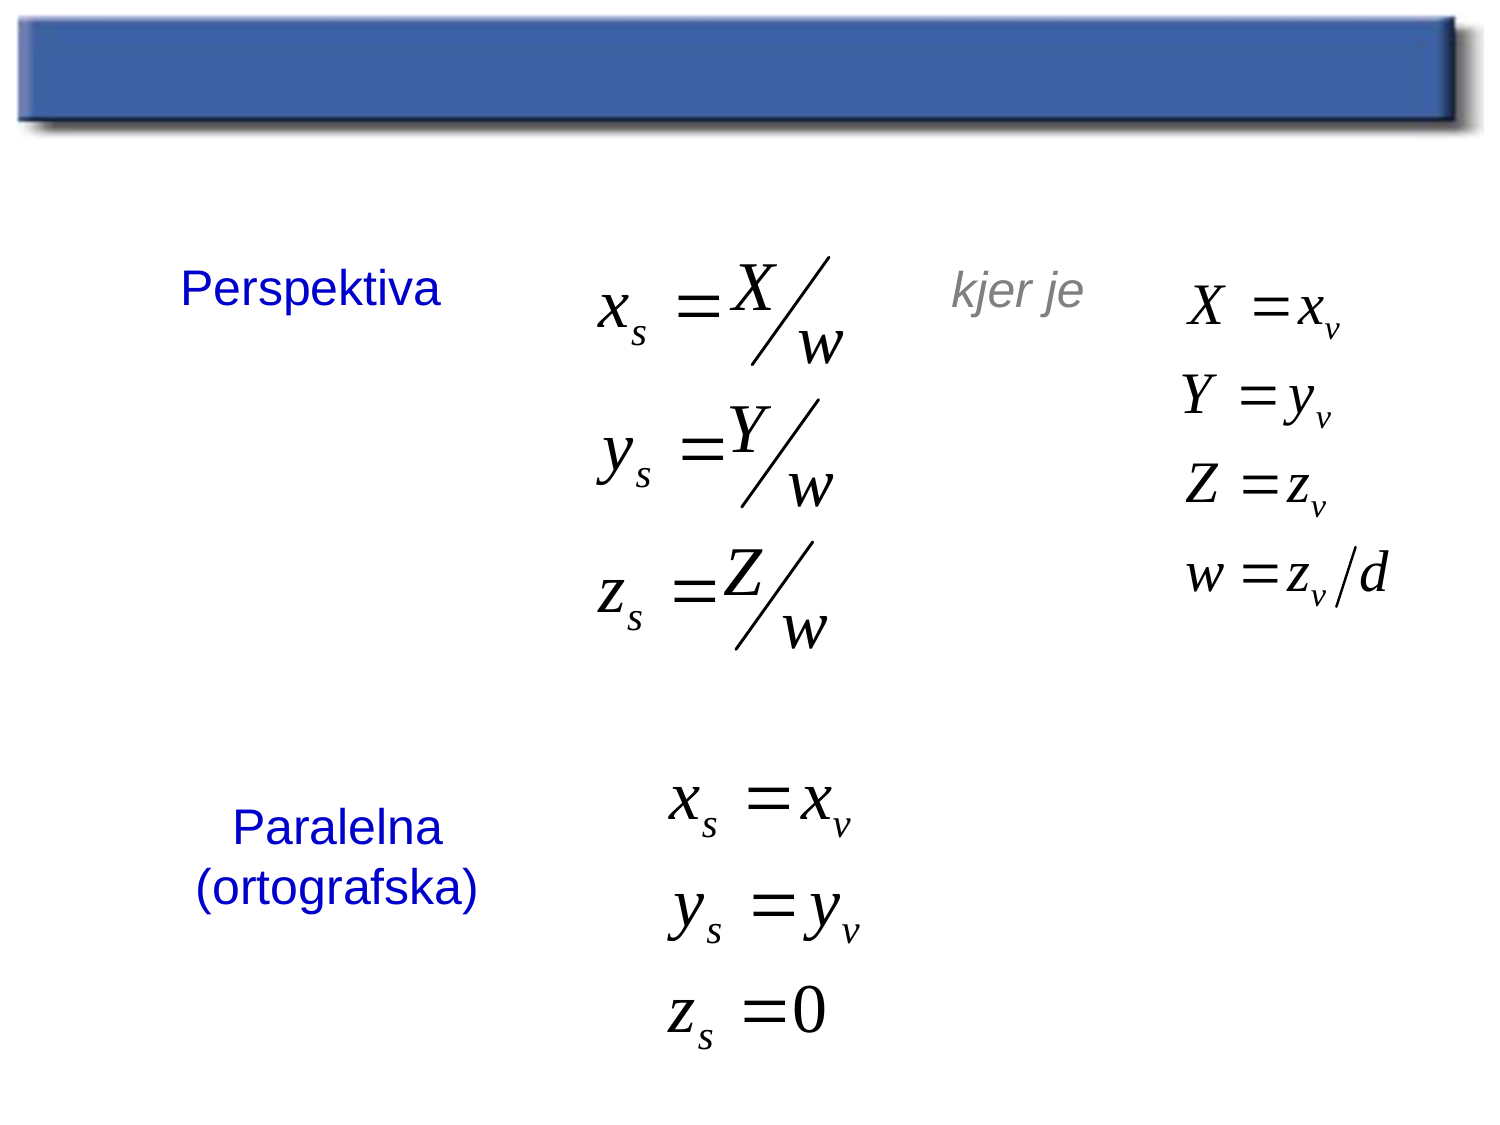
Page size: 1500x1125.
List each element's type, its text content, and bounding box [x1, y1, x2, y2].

text_box Paralelna (ortografska) [100, 786, 575, 923]
text_box Perspektiva [73, 247, 549, 324]
chart [584, 243, 859, 663]
chart [655, 751, 878, 1066]
picture [16, 13, 1484, 141]
chart [1175, 267, 1406, 620]
text_box kjer je [936, 249, 1100, 326]
